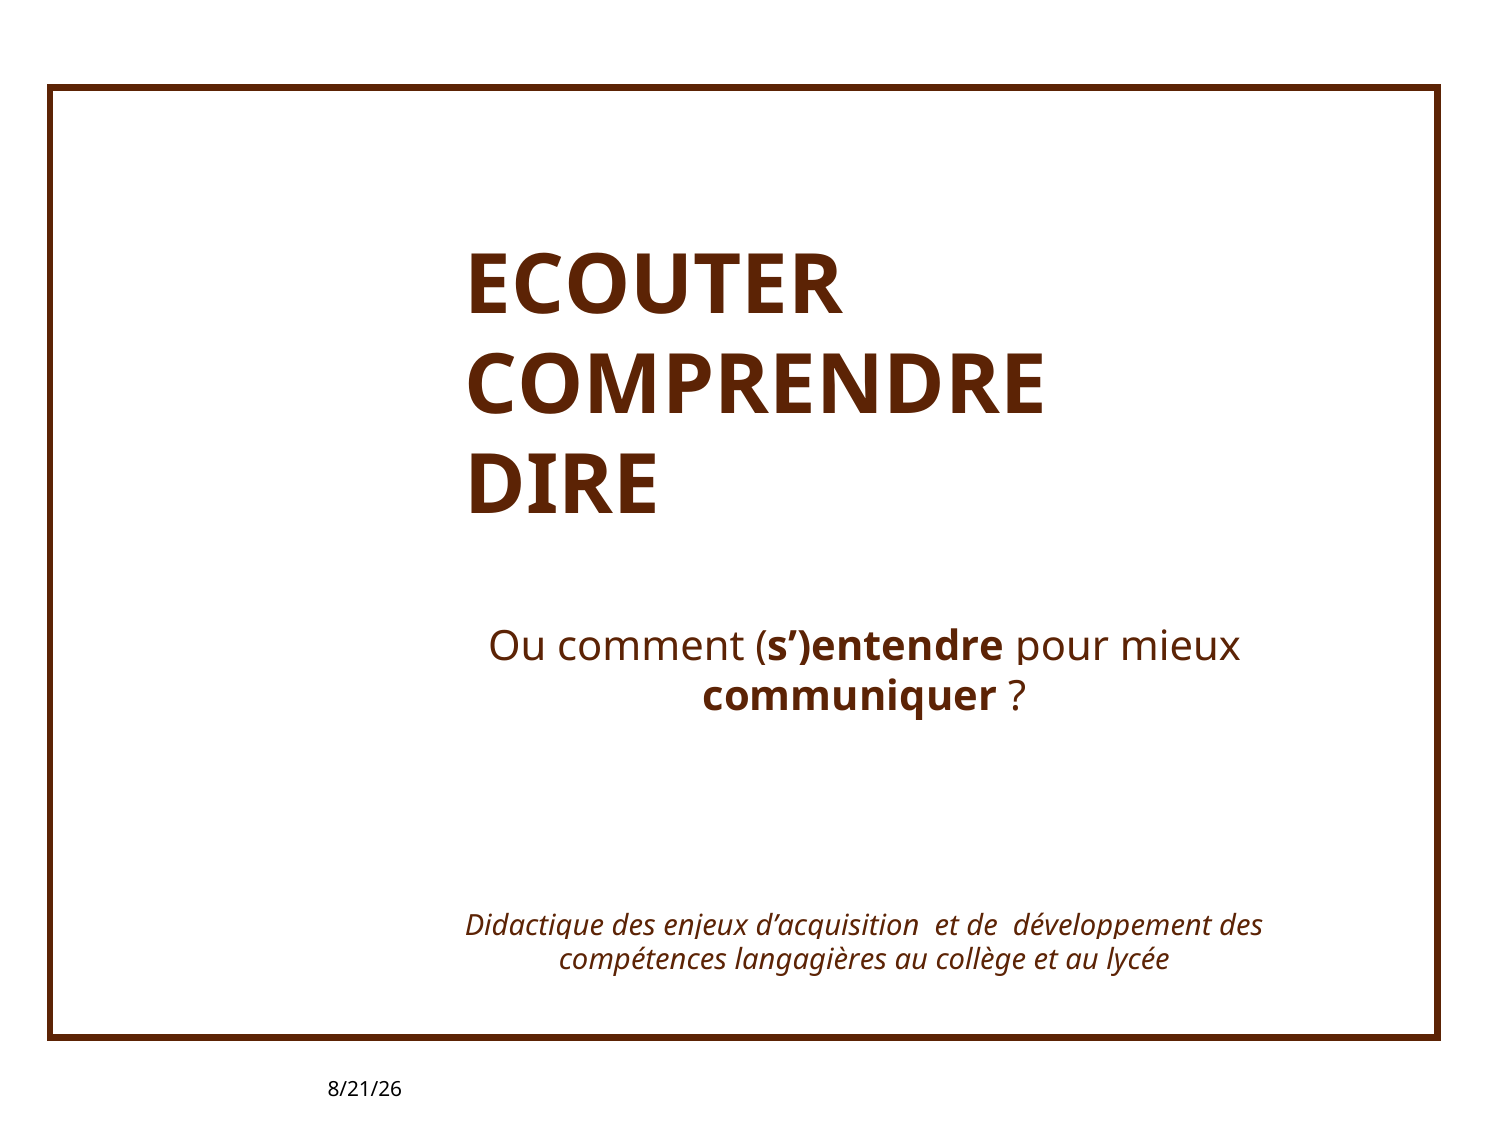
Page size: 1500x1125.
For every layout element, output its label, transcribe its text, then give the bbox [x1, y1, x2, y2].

text_box 4/14/2021 [312, 1052, 574, 1125]
title ECOUTER COMPRENDRE DIRE [449, 187, 1350, 538]
subtitle Ou comment (s’)entendre pour mieux communiquer ? Didactique des enjeux d’acquisition et de développement des compétences langagières au collège et au lycée [449, 550, 1350, 988]
